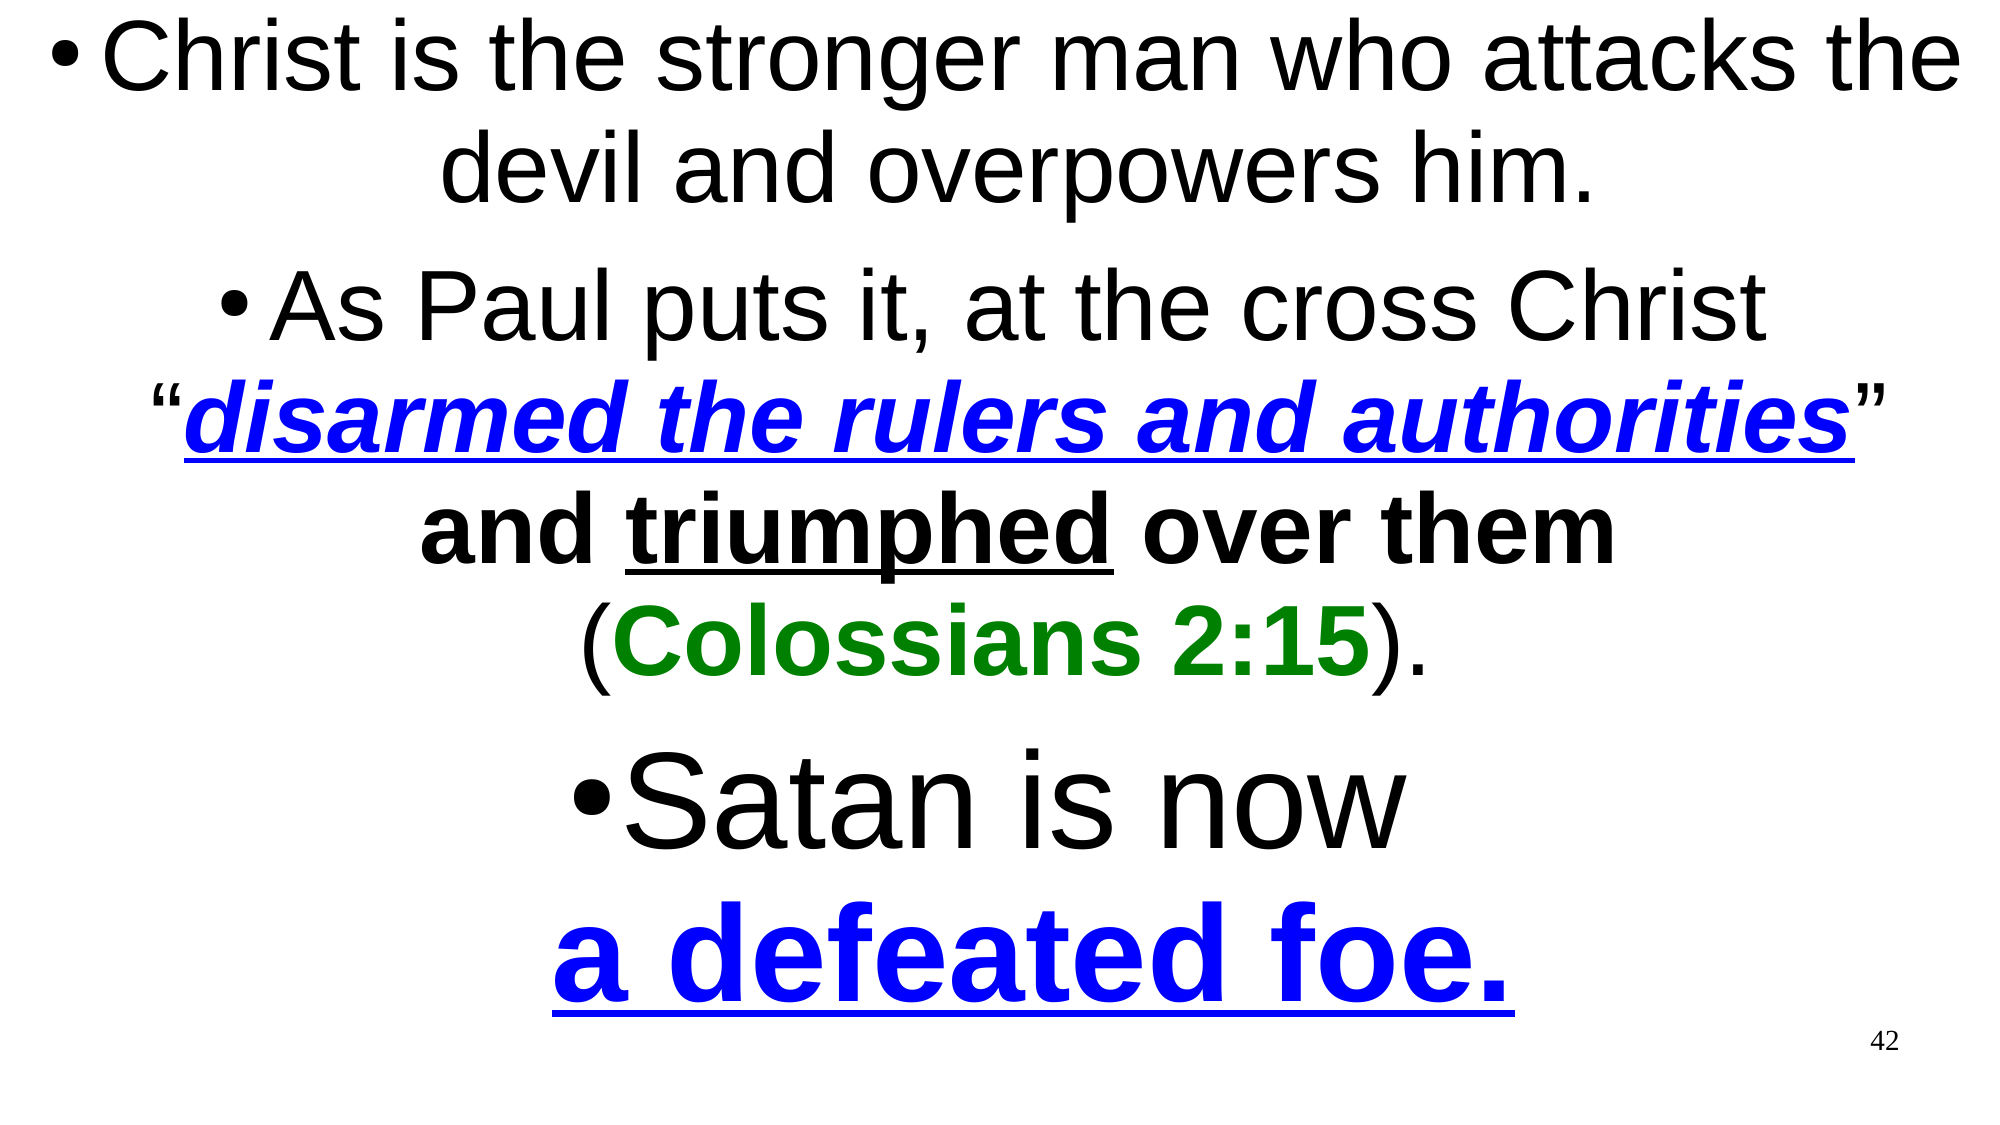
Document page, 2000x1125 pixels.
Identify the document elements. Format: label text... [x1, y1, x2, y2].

list Christ is the stronger man who attacks the devil and overpowers him. As Paul puts it, at the cross Christ “disarmed the rulers and authorities” and triumphed over them (Colossians 2:15). Satan is now a defeated foe. [0, 0, 1996, 1123]
